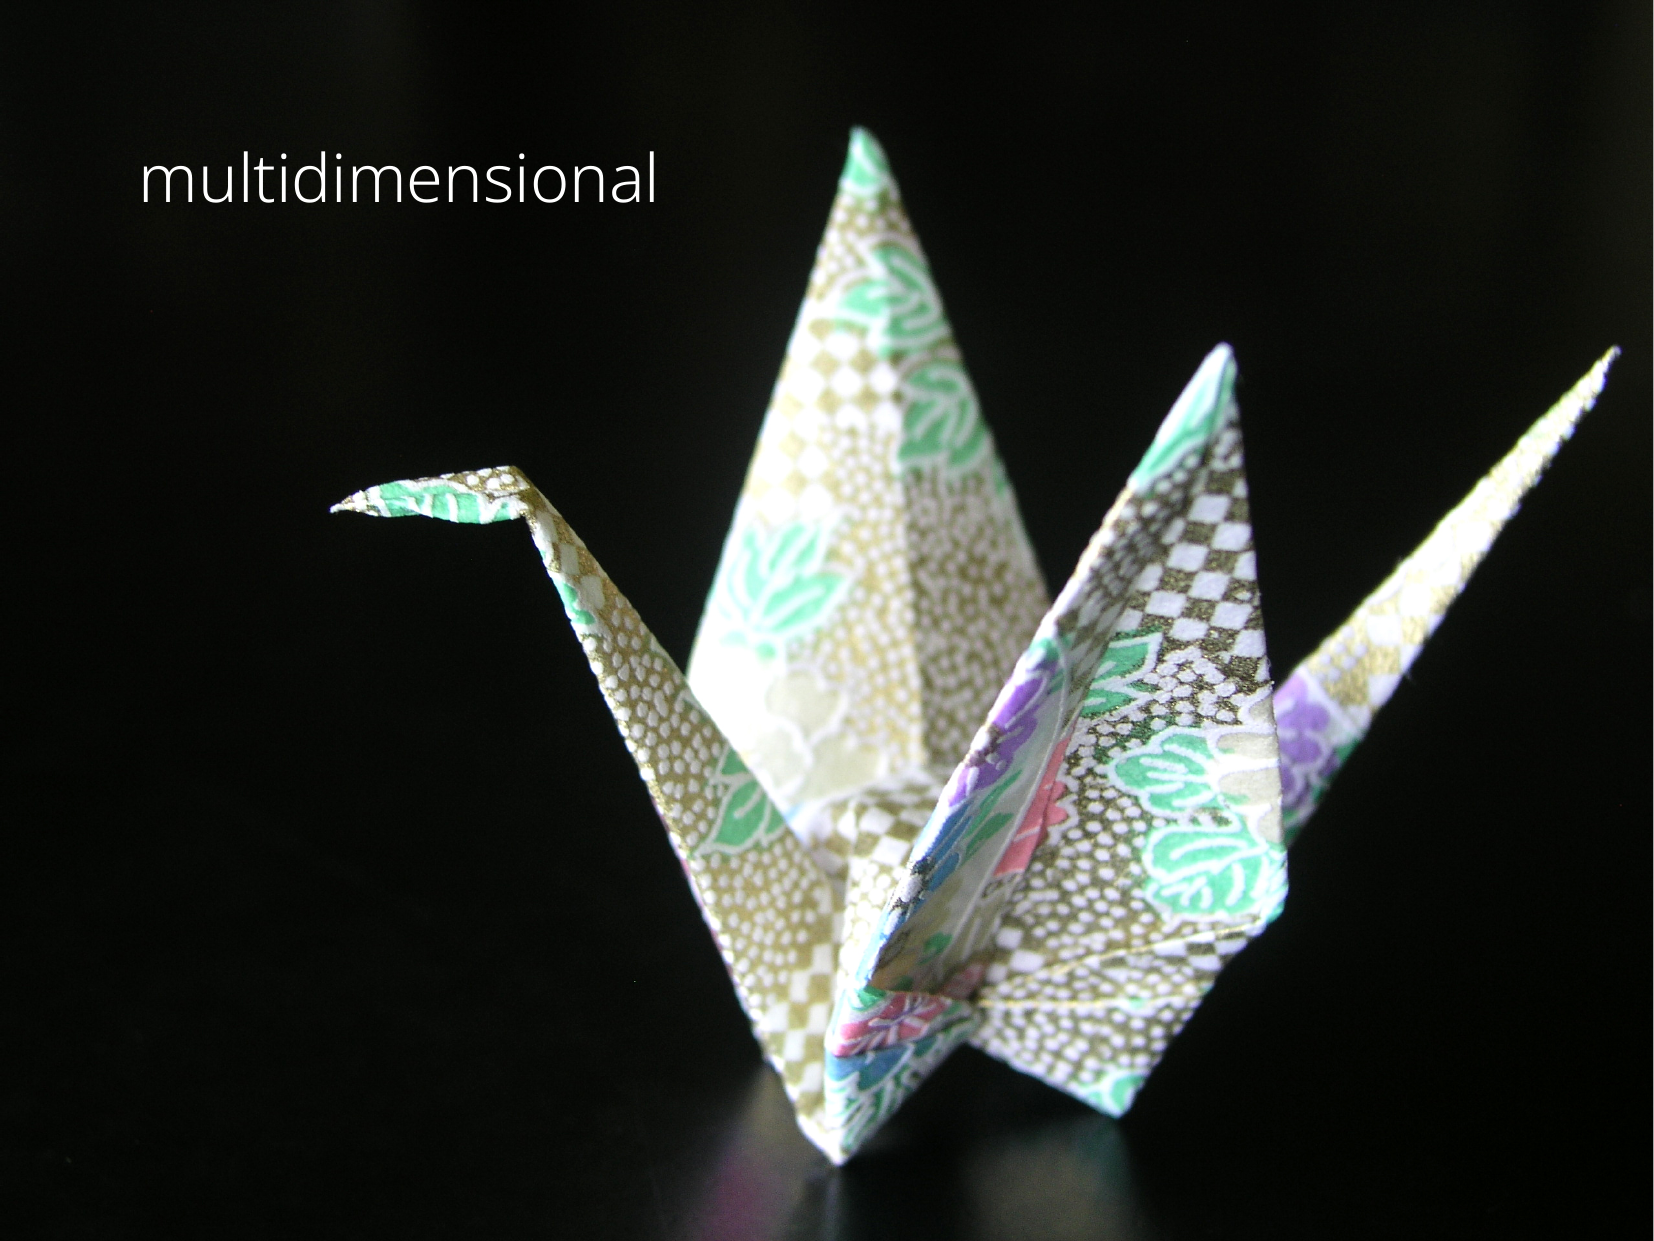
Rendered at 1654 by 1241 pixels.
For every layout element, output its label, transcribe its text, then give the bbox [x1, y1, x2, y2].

text_box multidimensional [124, 124, 663, 226]
picture [0, 0, 1654, 1241]
